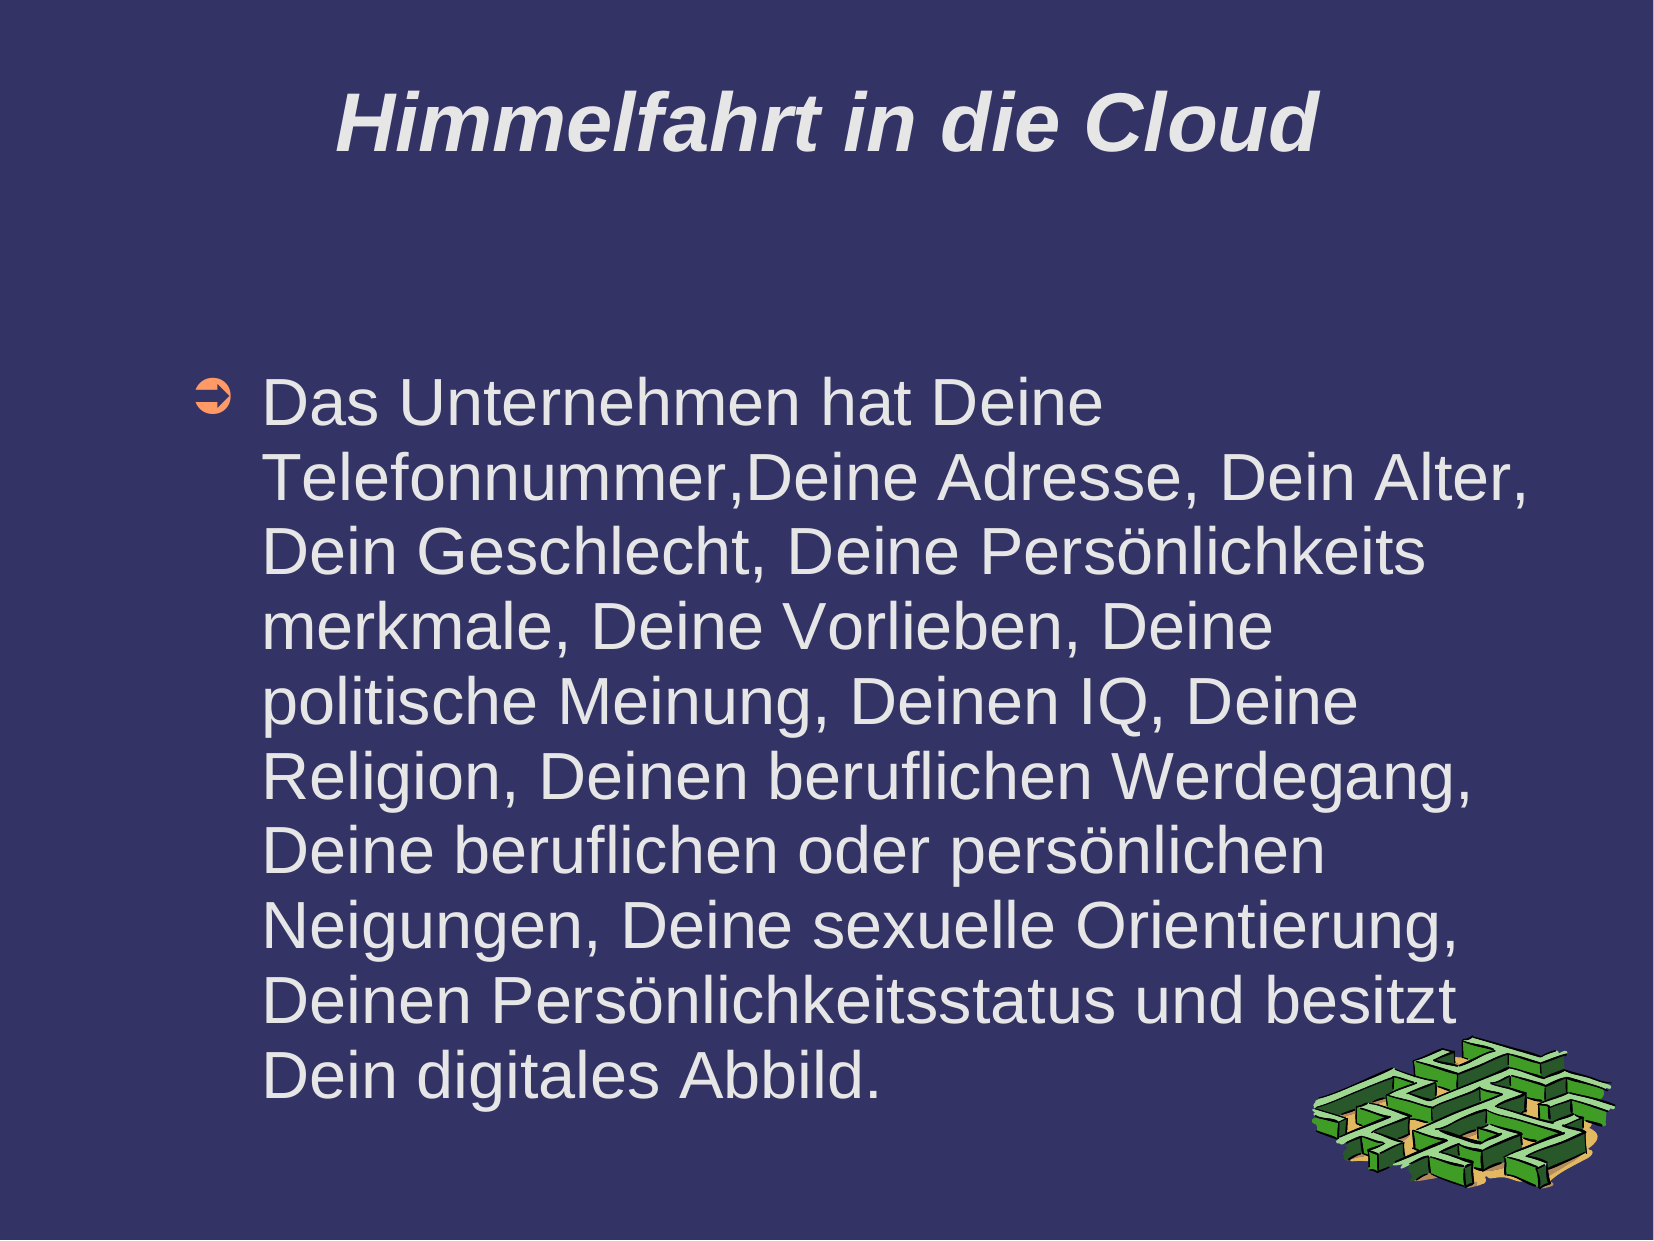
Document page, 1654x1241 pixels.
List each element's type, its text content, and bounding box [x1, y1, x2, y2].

list Das Unternehmen hat Deine Telefonnummer,Deine Adresse, Dein Alter, Dein Geschlecht, Deine Persönlichkeits merkmale, Deine Vorlieben, Deine politische Meinung, Deinen IQ, Deine Religion, Deinen beruflichen Werdegang, Deine beruflichen oder persönlichen Neigungen, Deine sexuelle Orientierung, Deinen Persönlichkeitsstatus und besitzt Dein digitales Abbild. [178, 364, 1570, 1147]
title Himmelfahrt in die Cloud [121, 19, 1534, 227]
